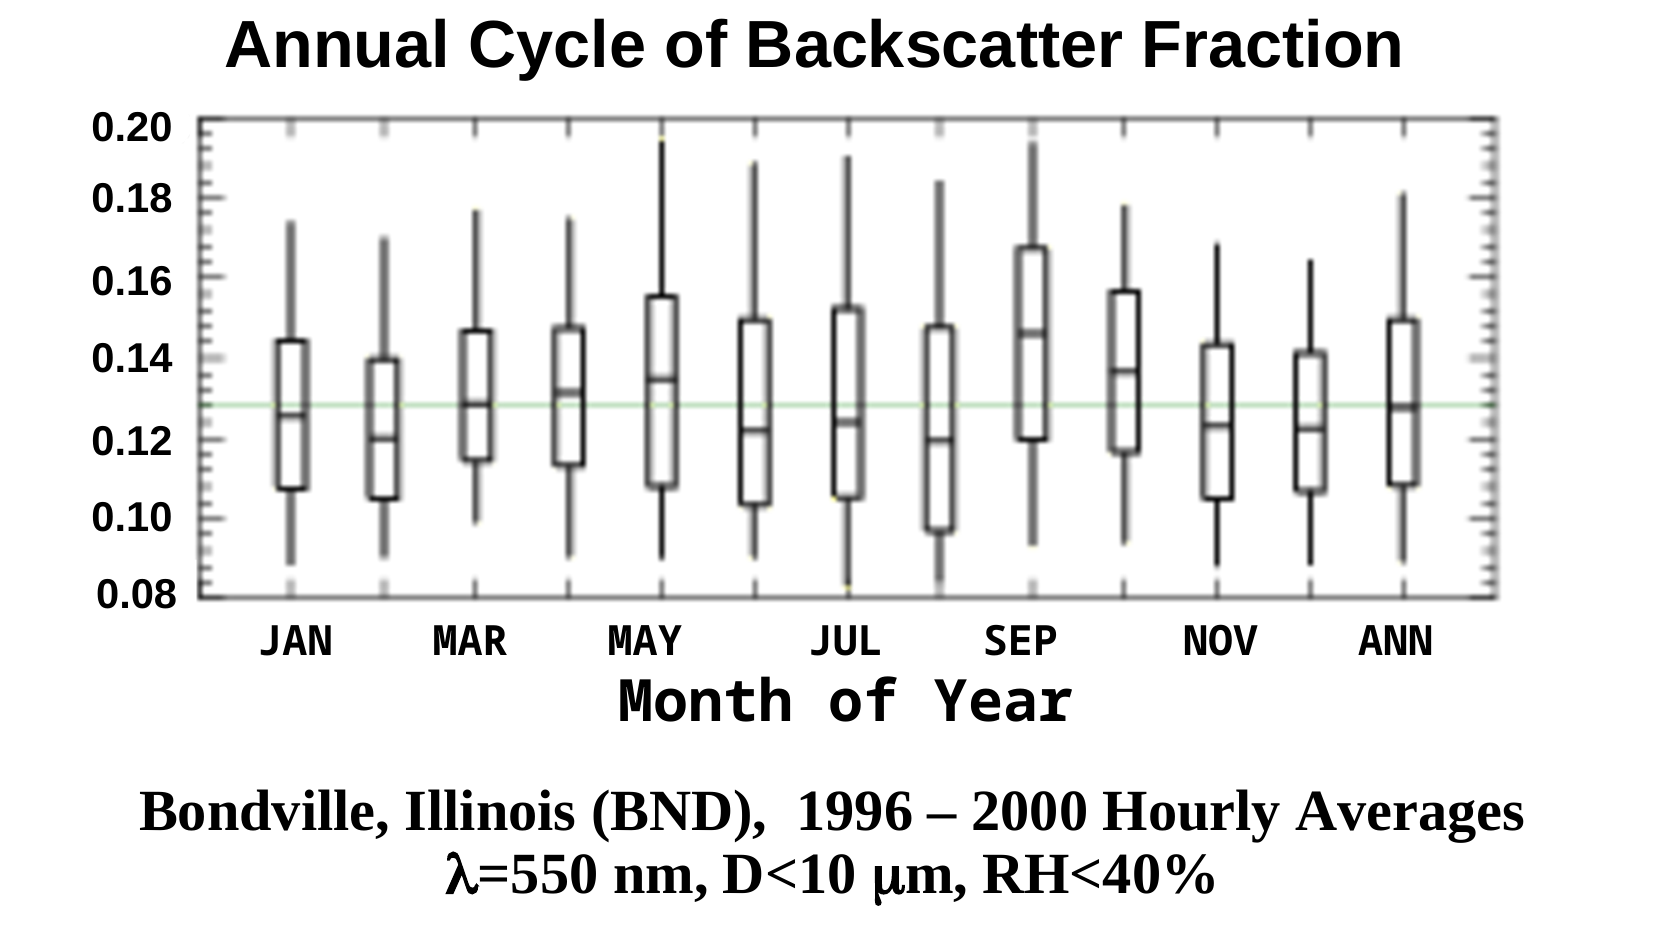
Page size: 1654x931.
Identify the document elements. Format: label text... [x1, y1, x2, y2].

picture [73, 72, 1544, 694]
text_box 0.20 [76, 92, 192, 158]
text_box 0.14 [76, 323, 192, 389]
text_box 0.16 [76, 246, 192, 312]
text_box 0.12 [76, 406, 192, 471]
title Annual Cycle of Backscatter Fraction [114, 0, 1515, 72]
text_box 0.10 [76, 482, 192, 548]
text_box Bondville, Illinois (BND), 1996 – 2000 Hourly Averages =550 nm, D<10 m, RH<40% [82, 772, 1583, 914]
text_box 0.08 [81, 559, 197, 625]
text_box JAN MAR MAY JUL SEP NOV ANN Month of Year [192, 606, 1501, 741]
text_box 0.18 [76, 163, 192, 229]
